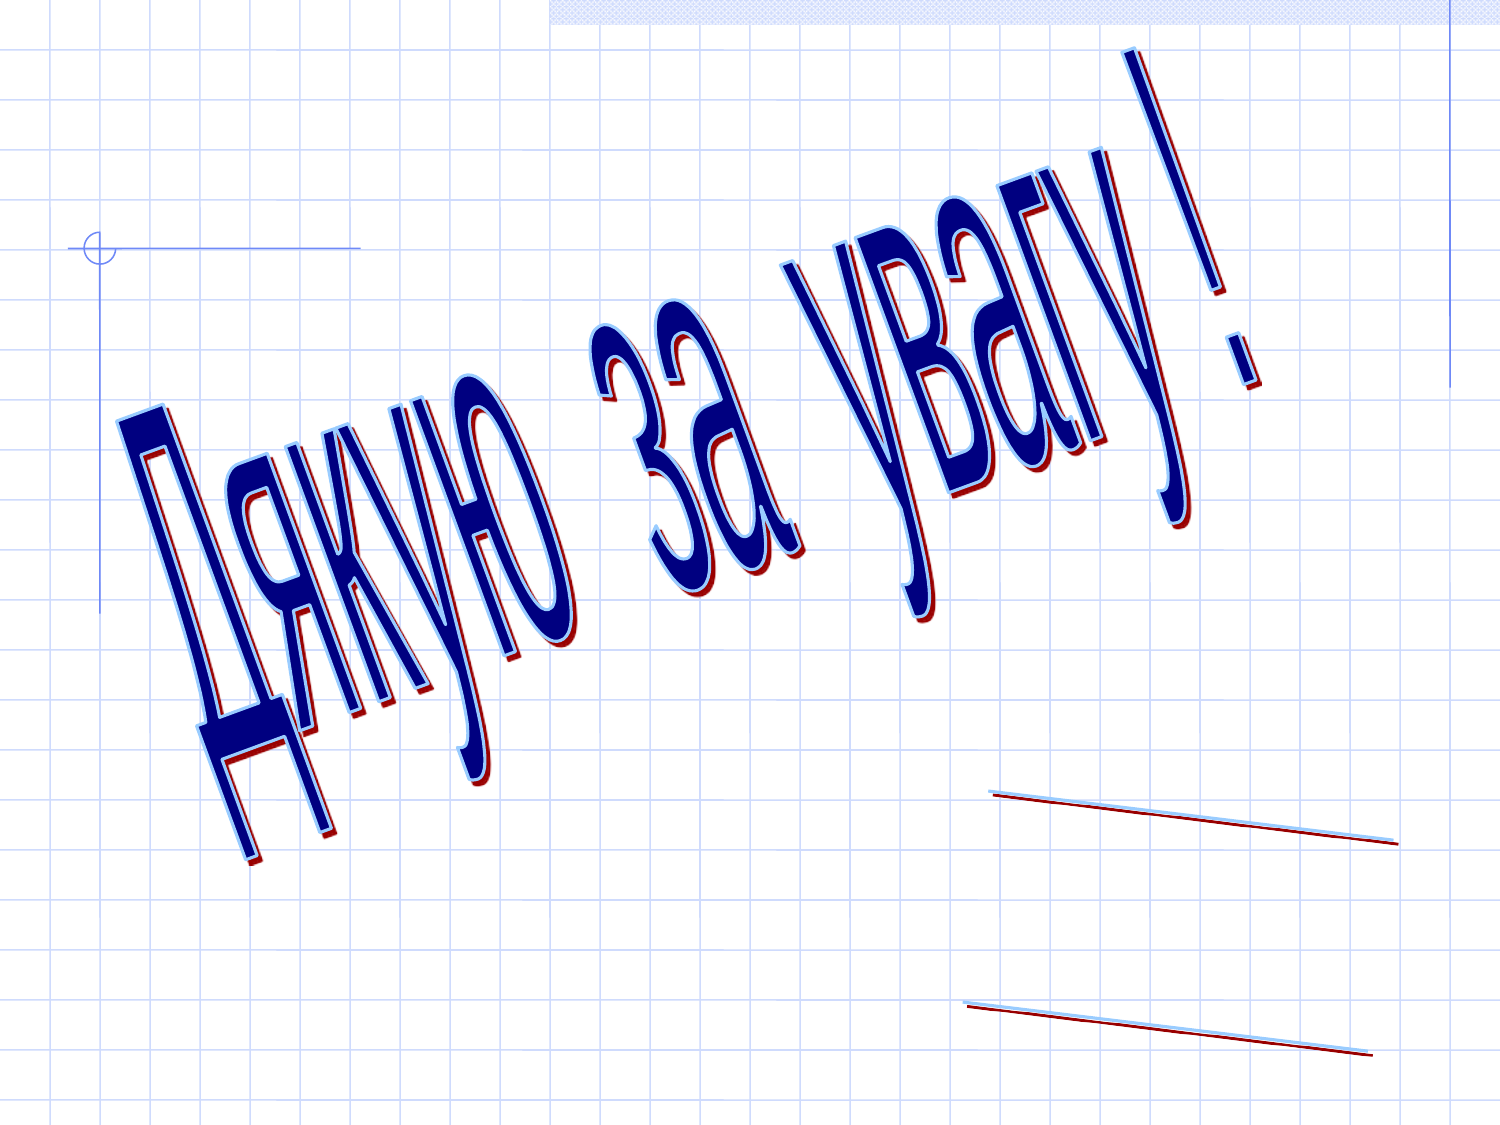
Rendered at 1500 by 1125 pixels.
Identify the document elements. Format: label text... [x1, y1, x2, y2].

text_box Дякую за увагу ! [1121, 47, 1221, 291]
text_box Дякую за увагу ! [655, 299, 800, 570]
text_box Дякую за увагу ! [1036, 147, 1186, 524]
text_box Дякую за увагу ! [1226, 332, 1257, 385]
text_box Дякую за увагу ! [590, 324, 710, 591]
text_box Дякую за увагу ! [225, 453, 361, 731]
text_box Дякую за увагу ! [285, 404, 485, 781]
text_box Дякую за увагу ! [116, 404, 332, 860]
text_box Дякую за увагу ! [410, 374, 572, 656]
text_box Дякую за увагу ! [936, 196, 1081, 467]
text_box Дякую за увагу ! [780, 241, 930, 617]
text_box Дякую за увагу ! [996, 172, 1102, 441]
text_box Дякую за увагу ! [855, 226, 990, 493]
